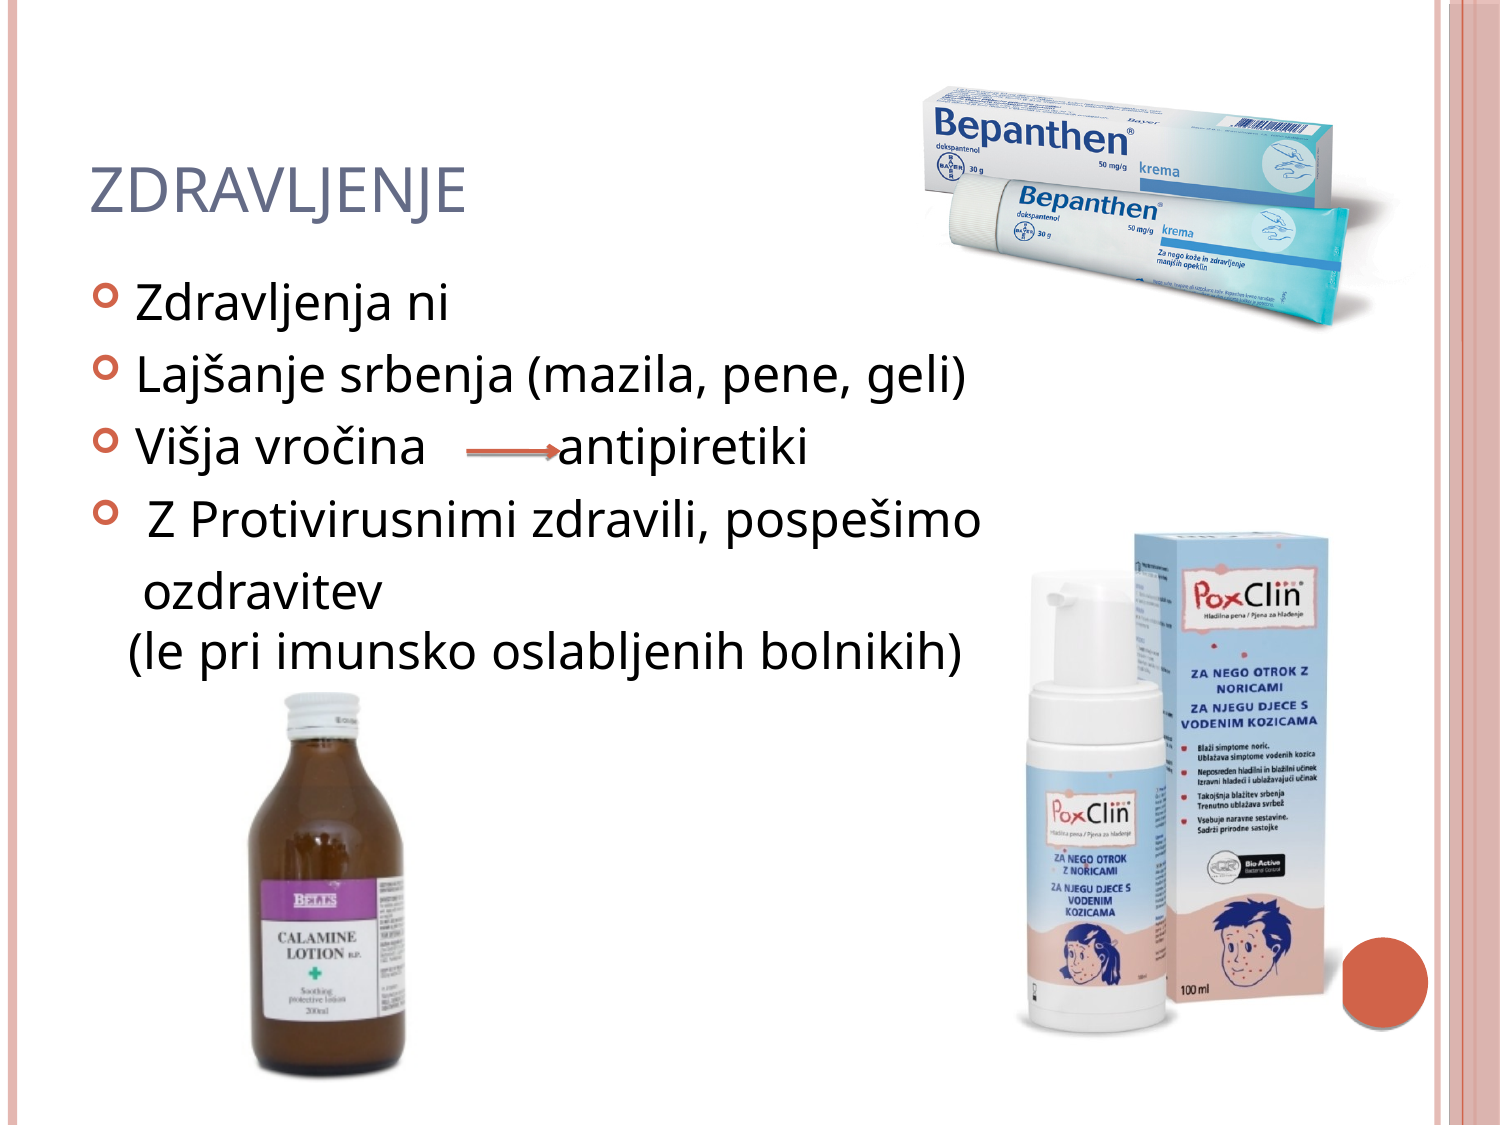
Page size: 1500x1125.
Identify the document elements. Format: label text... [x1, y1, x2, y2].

title ZDRAVLJENJE [75, 45, 916, 233]
picture [1002, 515, 1343, 1048]
list Zdravljenja ni Lajšanje srbenja (mazila, pene, geli) Višja vročina antipiretiki Z Protivirusnimi zdravili, pospešimo ozdravitev (le pri imunsko oslabljenih bolnikih) [75, 262, 1300, 1062]
picture [916, 42, 1430, 349]
picture [92, 692, 562, 1084]
